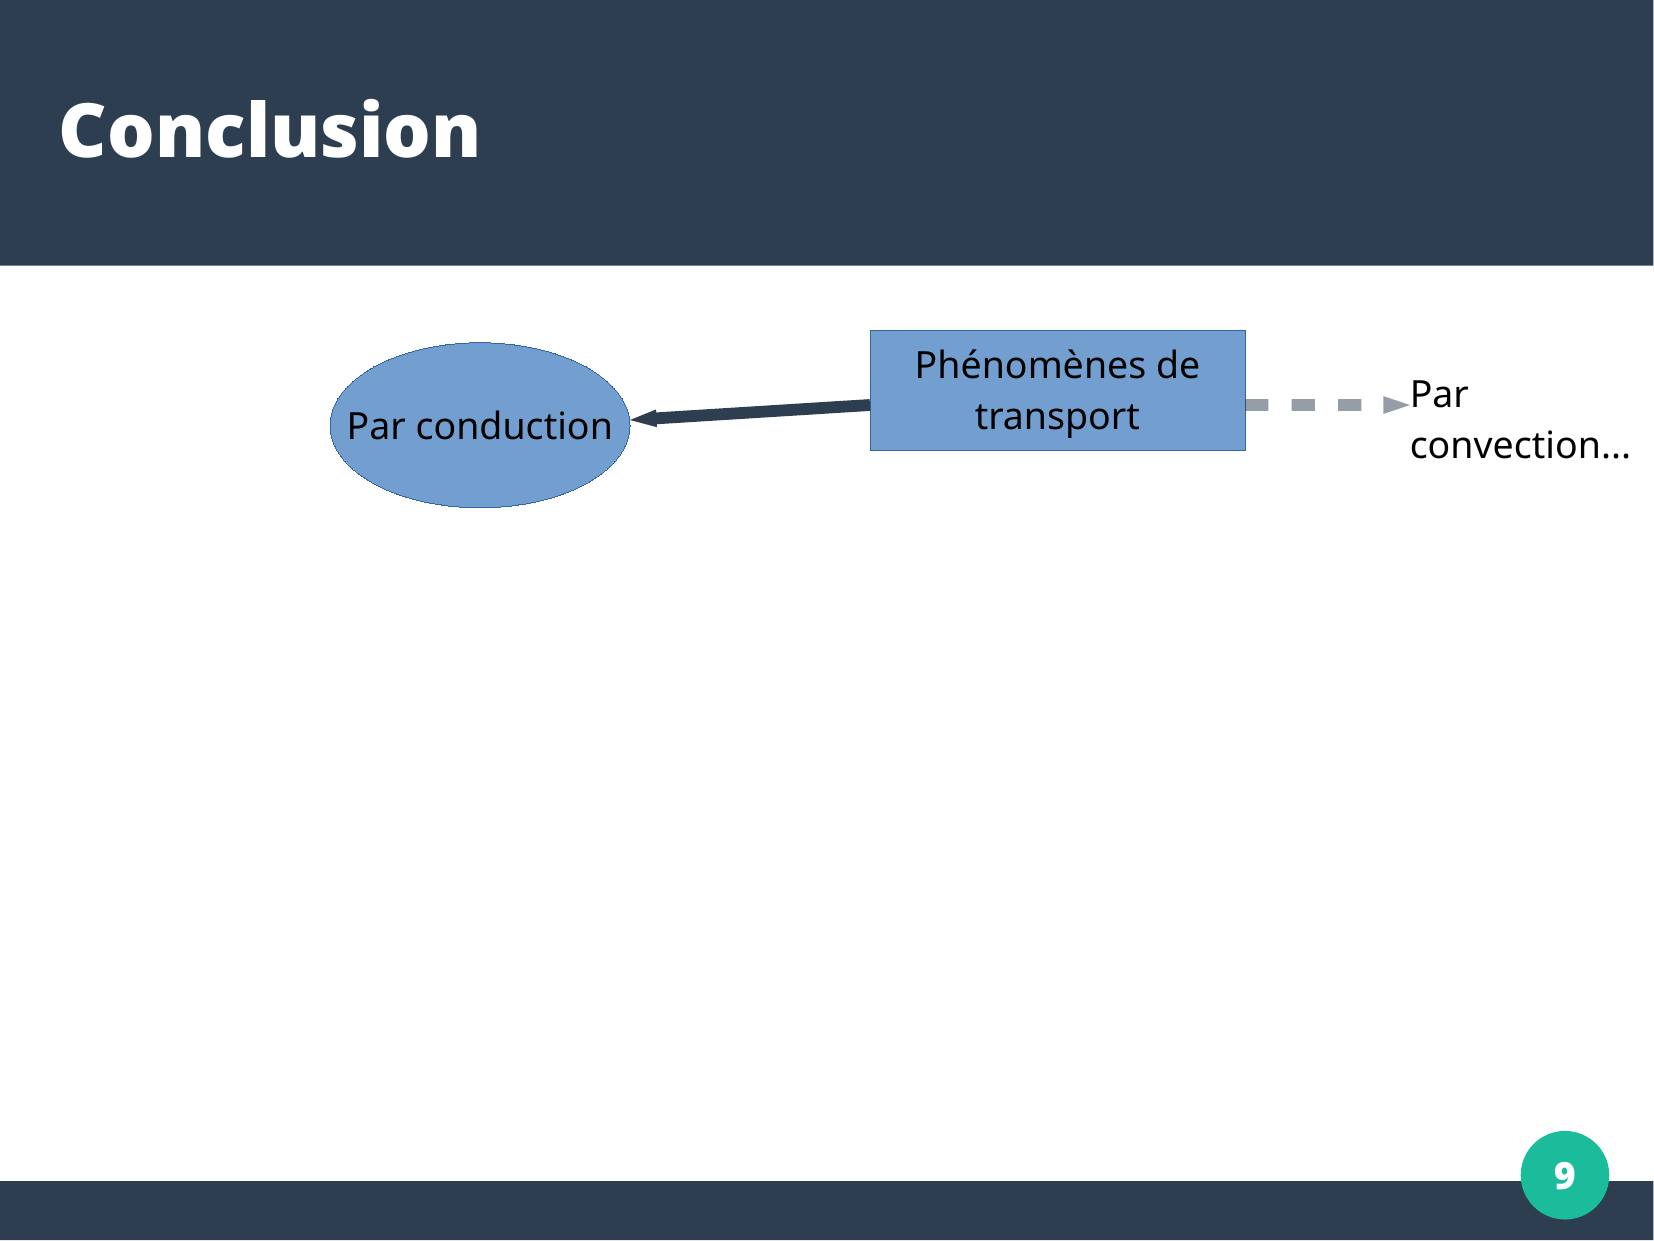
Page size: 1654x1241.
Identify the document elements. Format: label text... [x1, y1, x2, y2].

title Conclusion [59, 49, 1595, 207]
text_box Par convection... [1395, 360, 1654, 506]
text_box Phénomènes de transport [870, 330, 1246, 451]
text_box Par conduction [330, 342, 631, 508]
